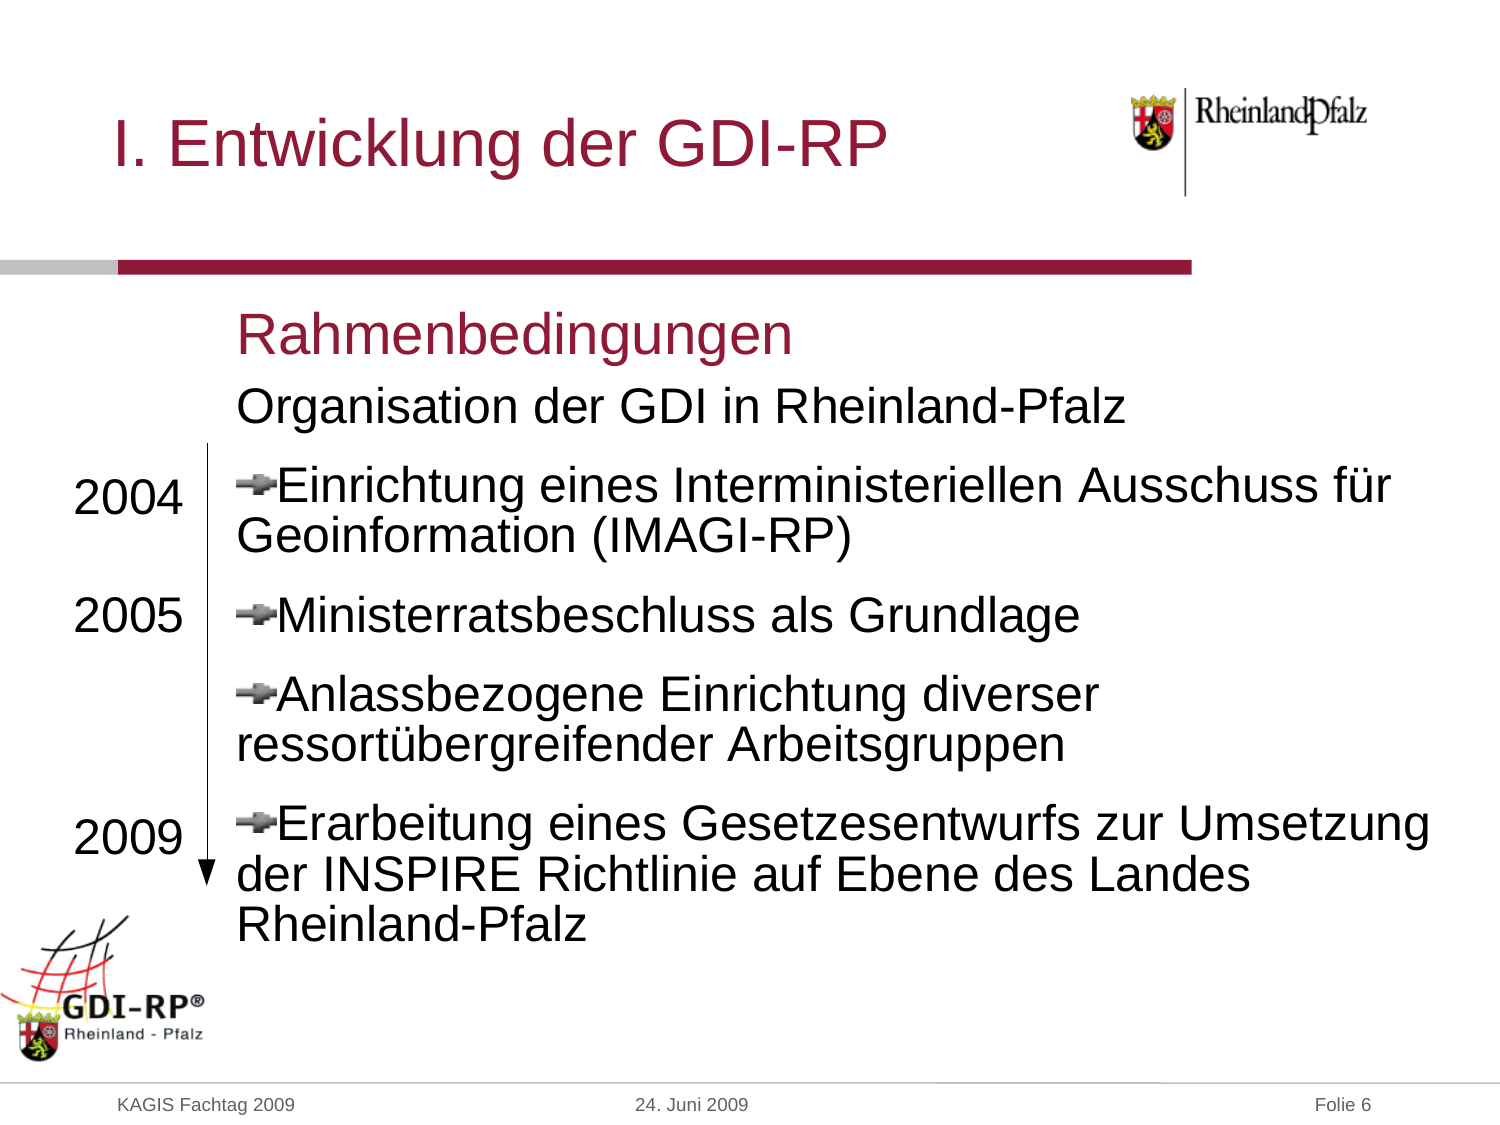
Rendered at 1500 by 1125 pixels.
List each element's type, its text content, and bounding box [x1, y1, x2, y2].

picture [0, 915, 207, 1063]
list Rahmenbedingungen Organisation der GDI in Rheinland-Pfalz Einrichtung eines Interministeriellen Ausschuss für Geoinformation (IMAGI-RP) Ministerratsbeschluss als Grundlage Anlassbezogene Einrichtung diverser ressortübergreifender Arbeitsgruppen Erarbeitung eines Gesetzesentwurfs zur Umsetzung der INSPIRE Richtlinie auf Ebene des Landes Rheinland-Pfalz [236, 308, 1500, 1044]
picture [1131, 88, 1447, 198]
text_box 2004 [59, 456, 207, 532]
title I. Entwicklung der GDI-RP [112, 63, 1071, 224]
text_box 2005 [59, 574, 207, 650]
text_box 2009 [59, 797, 207, 873]
